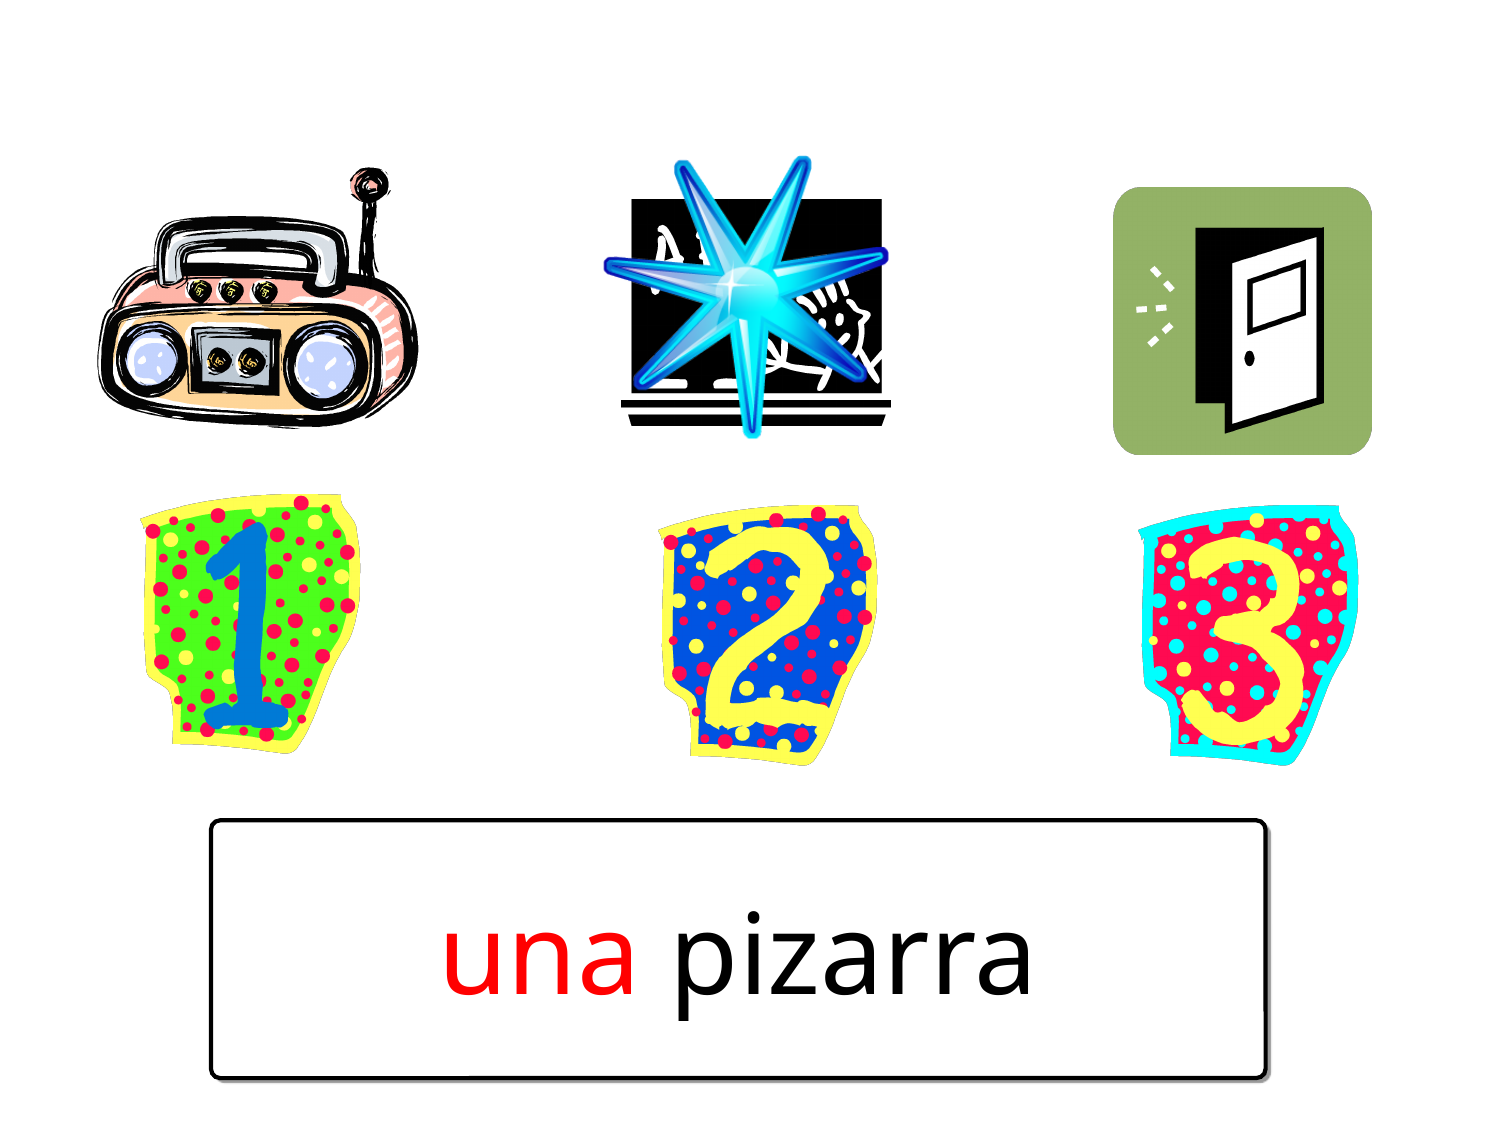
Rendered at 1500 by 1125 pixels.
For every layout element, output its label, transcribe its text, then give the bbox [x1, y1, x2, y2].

picture [93, 163, 422, 433]
text_box una pizarra [210, 820, 1266, 1079]
picture [597, 138, 905, 446]
picture [1113, 187, 1372, 455]
picture [138, 492, 362, 757]
picture [1136, 503, 1360, 769]
picture [656, 503, 879, 769]
